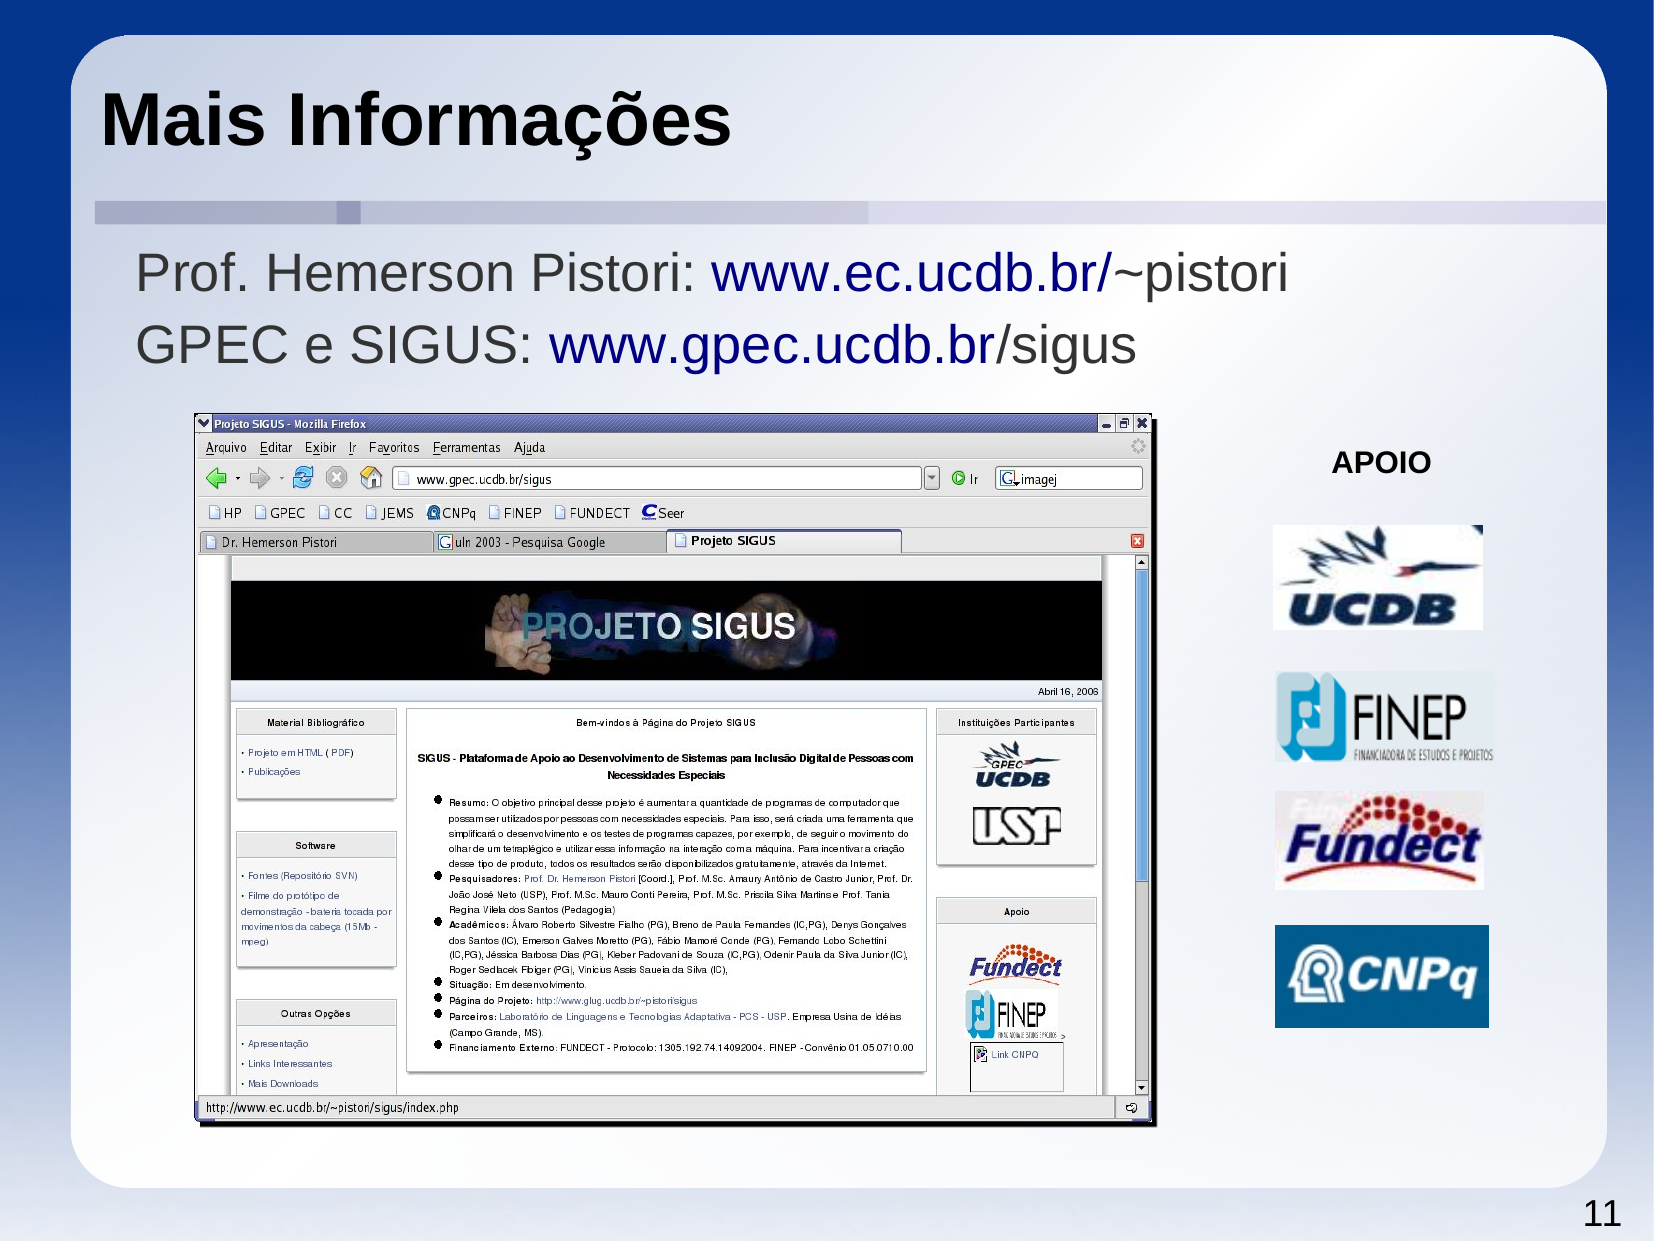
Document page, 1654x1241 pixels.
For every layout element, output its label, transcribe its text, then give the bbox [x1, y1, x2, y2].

text_box APOIO [1316, 438, 1456, 492]
picture [0, 0, 1654, 1241]
list Prof. Hemerson Pistori: www.ec.ucdb.br/~pistori GPEC e SIGUS: www.gpec.ucdb.br/sigus [118, 242, 1506, 556]
title Mais Informações [100, 55, 1577, 184]
